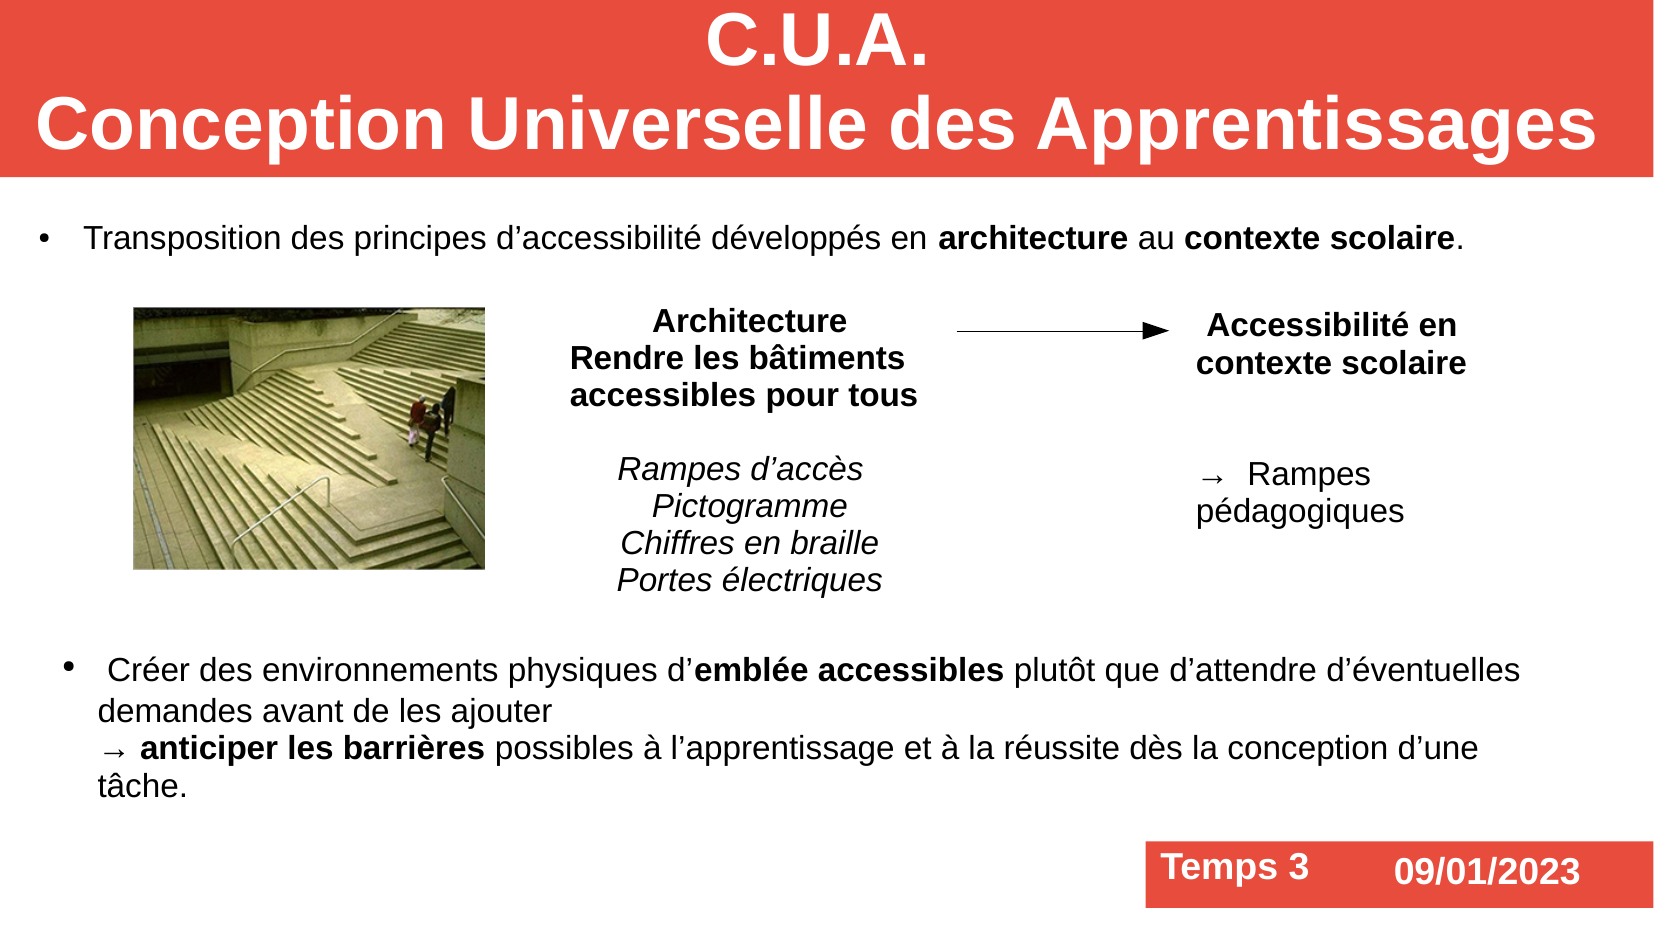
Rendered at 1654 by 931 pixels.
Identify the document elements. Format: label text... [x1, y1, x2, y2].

text_box Temps 3 [1145, 838, 1347, 931]
text_box Accessibilité en contexte scolaire → Rampes pédagogiques [1181, 295, 1501, 591]
text_box Architecture Rendre les bâtiments accessibles pour tous Rampes d’accès Pictogramme Chiffres en braille Portes électriques [555, 295, 945, 634]
title C.U.A. Conception Universelle des Apprentissages [35, 11, 1654, 166]
text_box Créer des environnements physiques d’emblée accessibles plutôt que d’attendre d’éventuelles demandes avant de les ajouter → anticiper les barrières possibles à l’apprentissage et à la réussite dès la conception d’une tâche. [47, 634, 1548, 931]
picture [133, 307, 485, 571]
text_box Transposition des principes d’accessibilité développés en architecture au contexte scolaire. [23, 212, 1560, 370]
